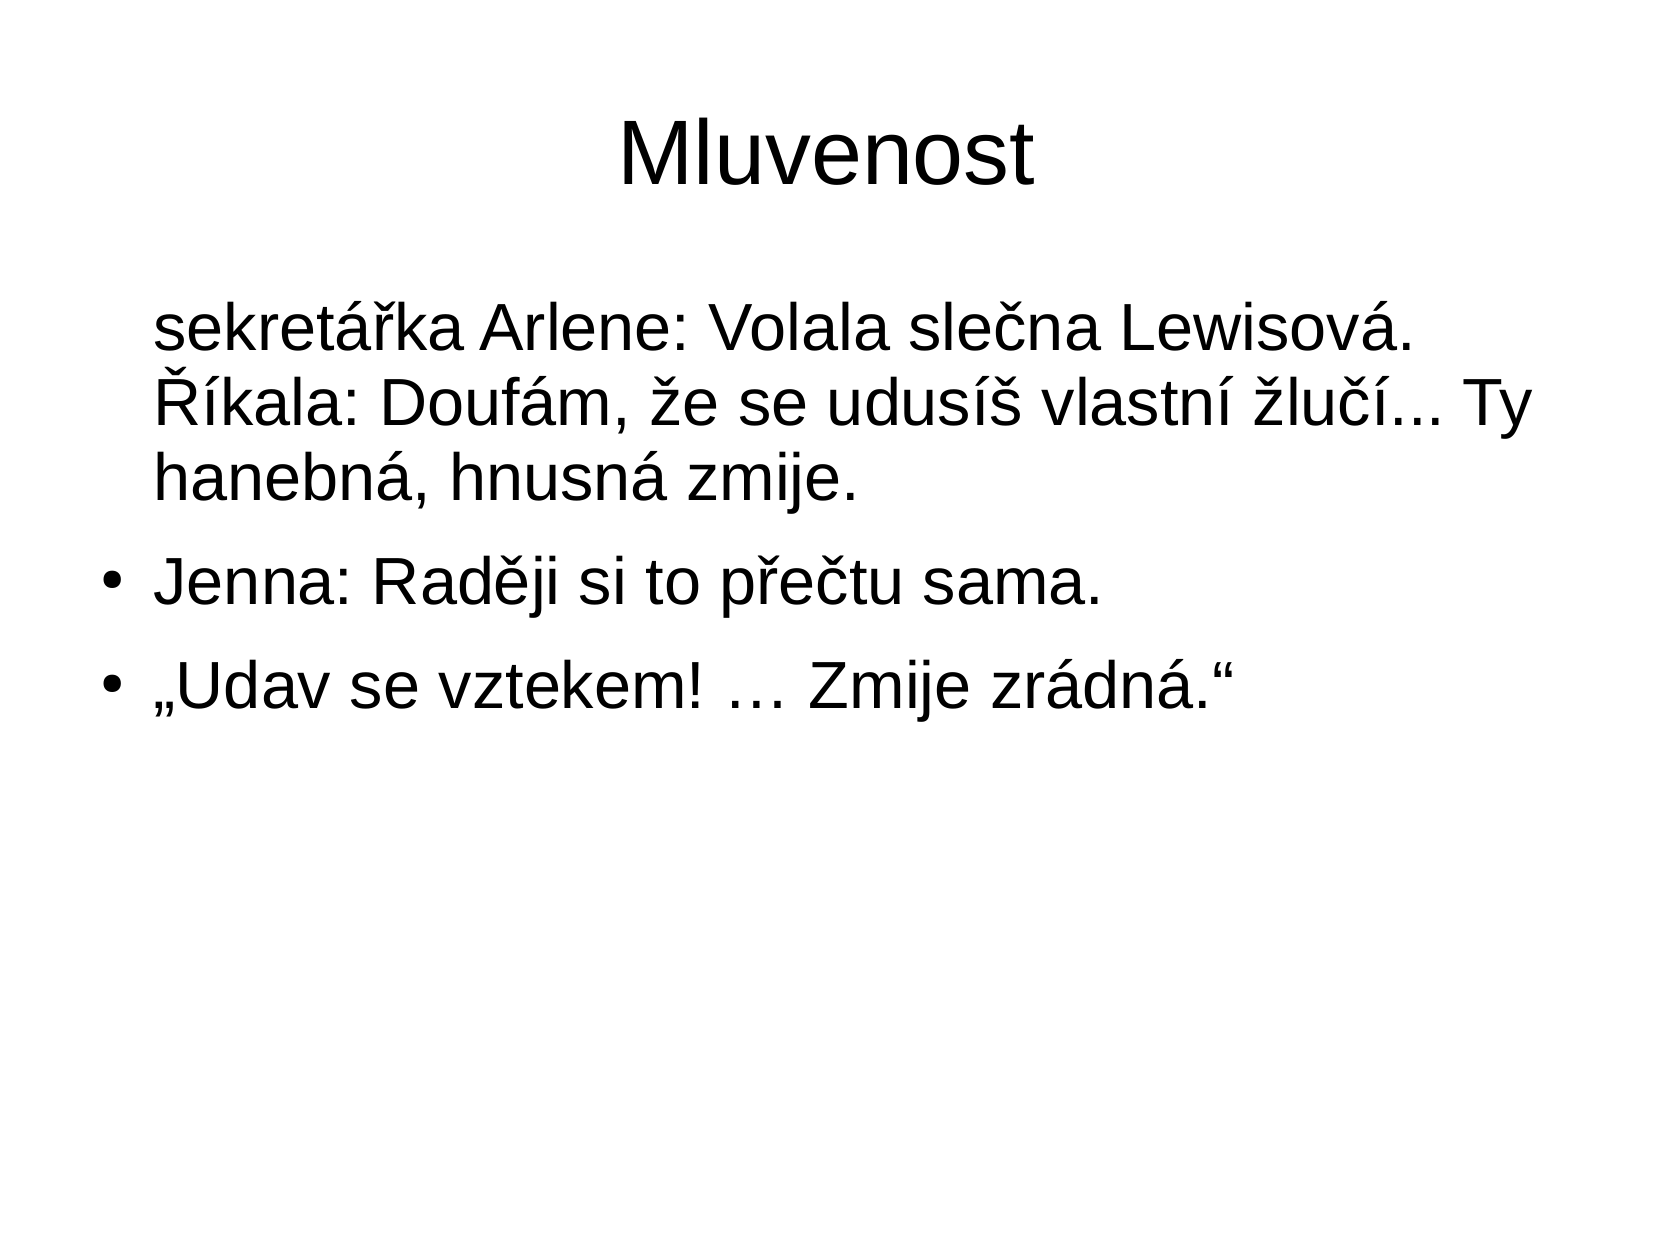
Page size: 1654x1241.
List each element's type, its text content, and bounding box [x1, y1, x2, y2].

list sekretářka Arlene: Volala slečna Lewisová. Říkala: Doufám, že se udusíš vlastní žlučí... Ty hanebná, hnusná zmije. Jenna: Raději si to přečtu sama. „Udav se vztekem! … Zmije zrádná.“ [82, 290, 1571, 1010]
title Mluvenost [82, 49, 1571, 257]
